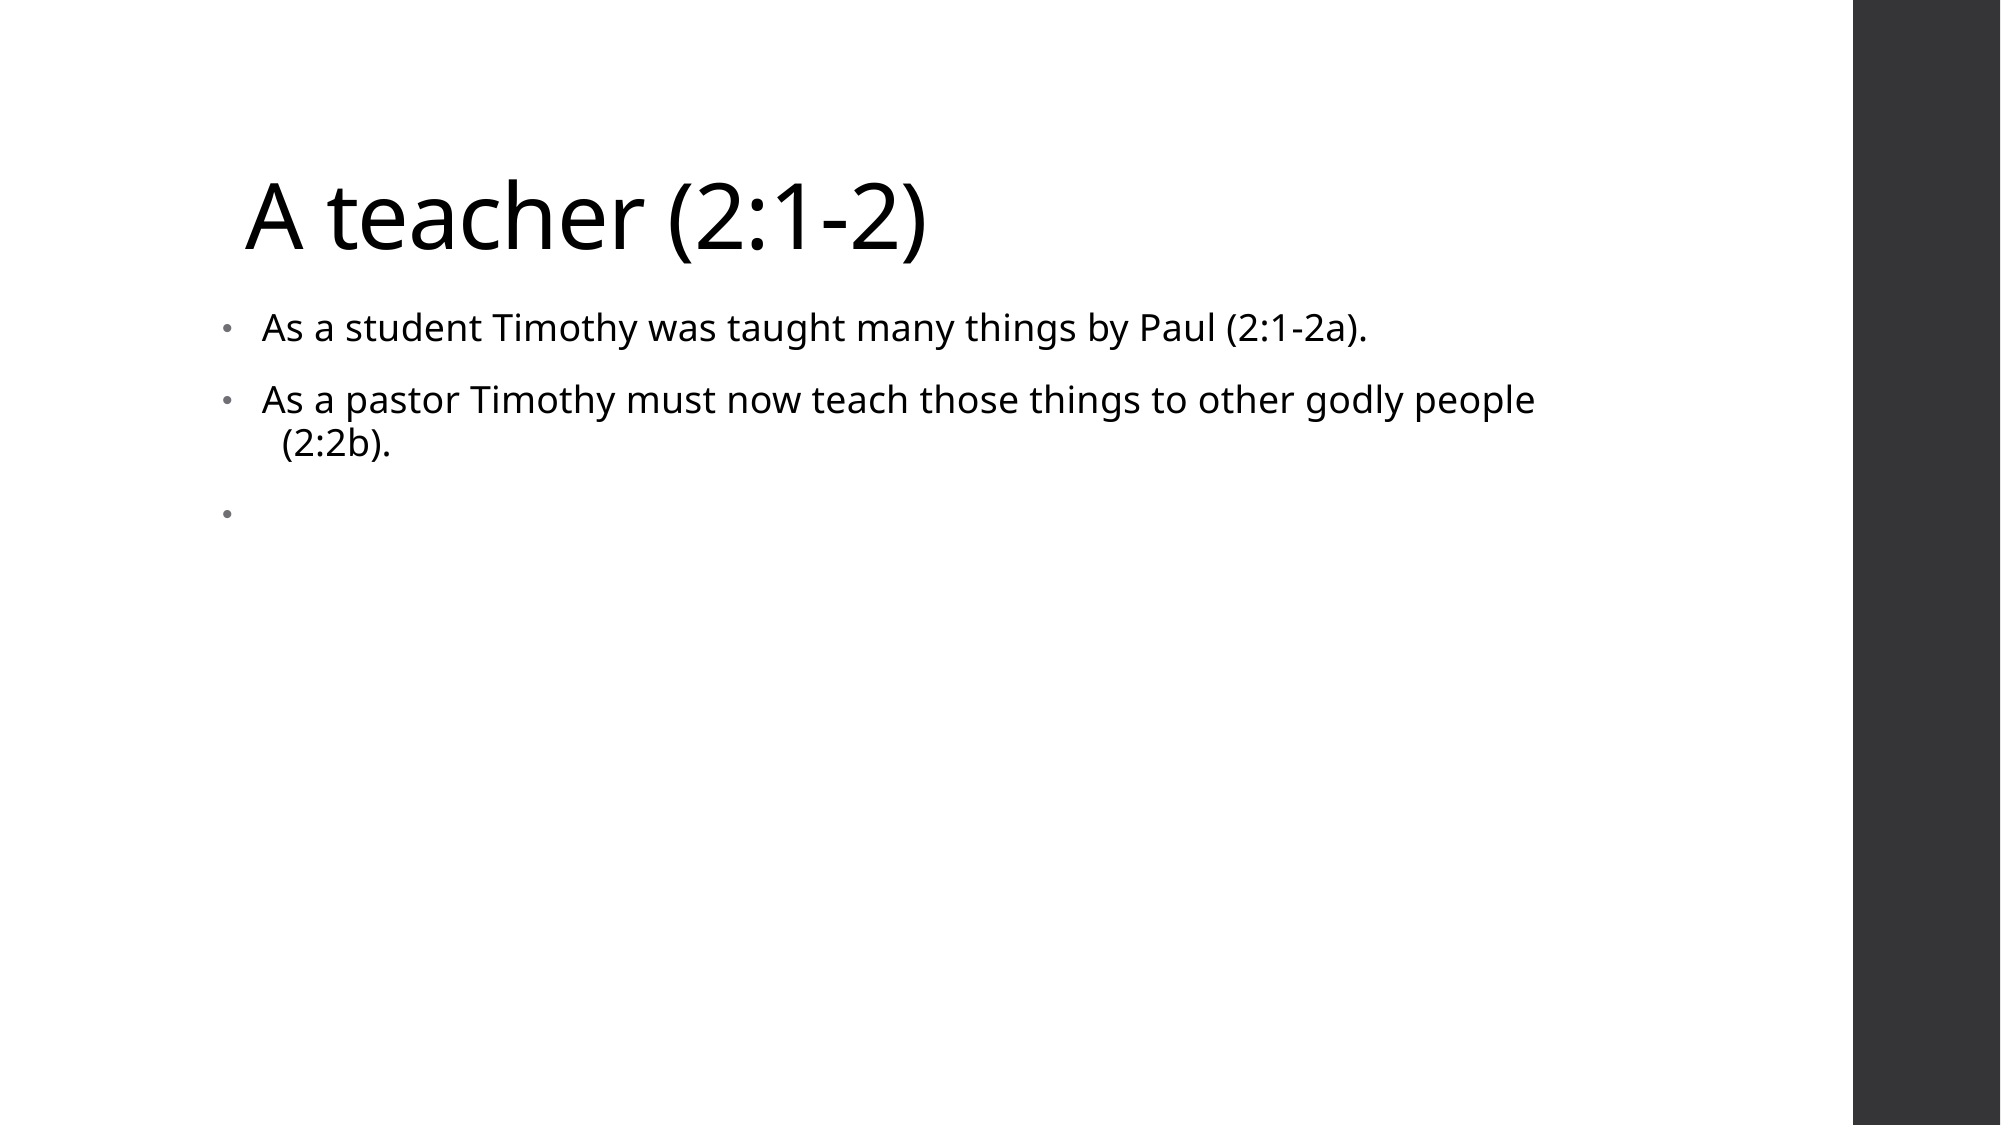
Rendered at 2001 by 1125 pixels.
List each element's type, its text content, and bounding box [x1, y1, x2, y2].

list As a student Timothy was taught many things by Paul (2:1-2a). As a pastor Timothy must now teach those things to other godly people (2:2b). [206, 299, 1617, 1014]
title A teacher (2:1-2) [206, 60, 1797, 278]
